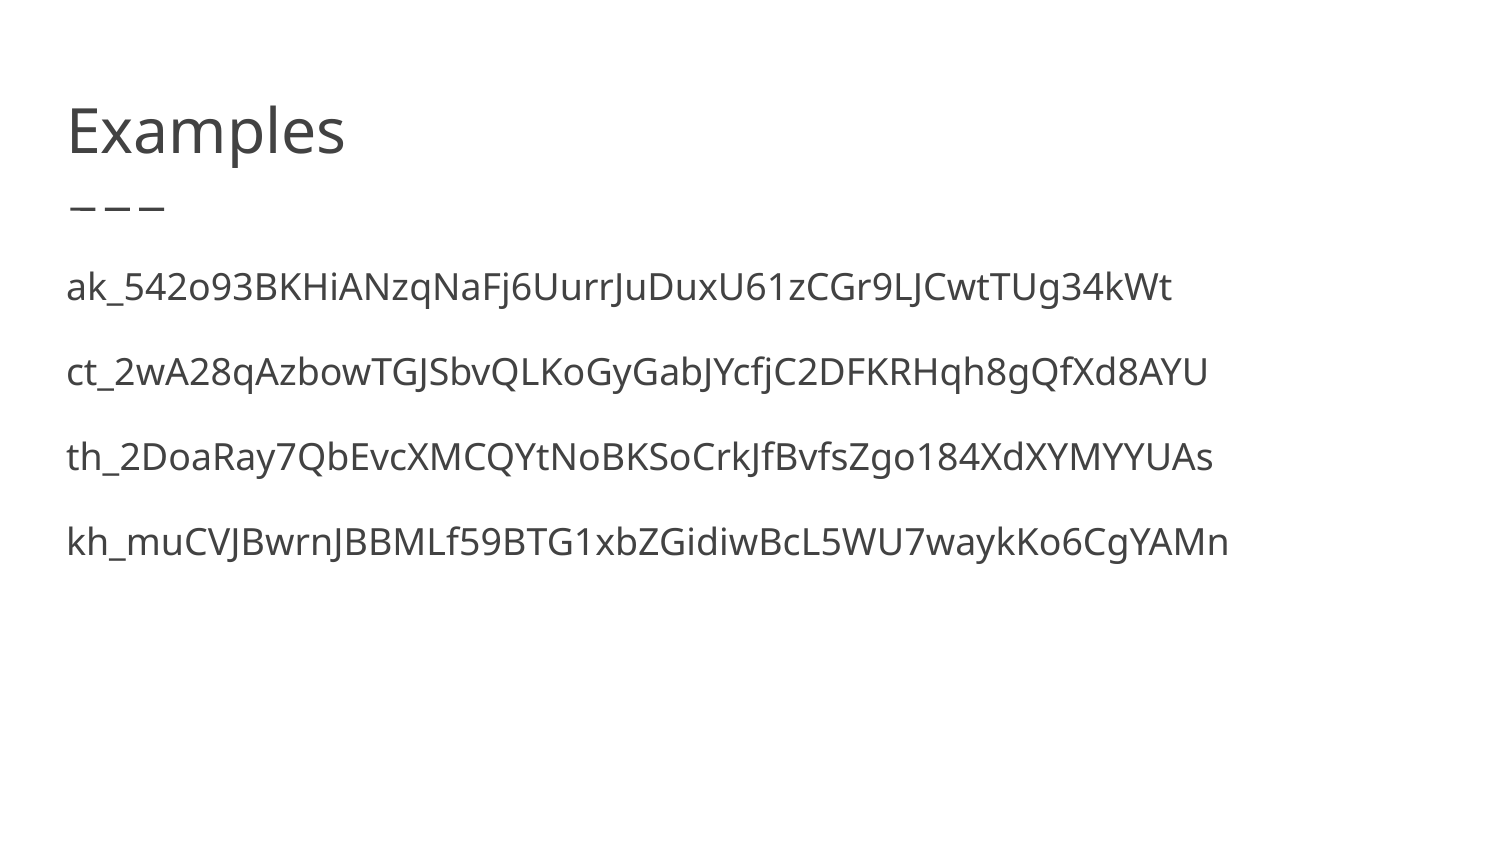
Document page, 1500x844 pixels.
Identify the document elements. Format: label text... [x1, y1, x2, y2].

list ak_542o93BKHiANzqNaFj6UurrJuDuxU61zCGr9LJCwtTUg34kWt ct_2wA28qAzbowTGJSbvQLKoGyGabJYcfjC2DFKRHqh8gQfXd8AYU th_2DoaRay7QbEvcXMCQYtNoBKSoCrkJfBvfsZgo184XdXYMYYUAs kh_muCVJBwrnJBBMLf59BTG1xbZGidiwBcL5WU7waykKo6CgYAMn [51, 240, 1449, 750]
title Examples [51, 61, 1449, 182]
